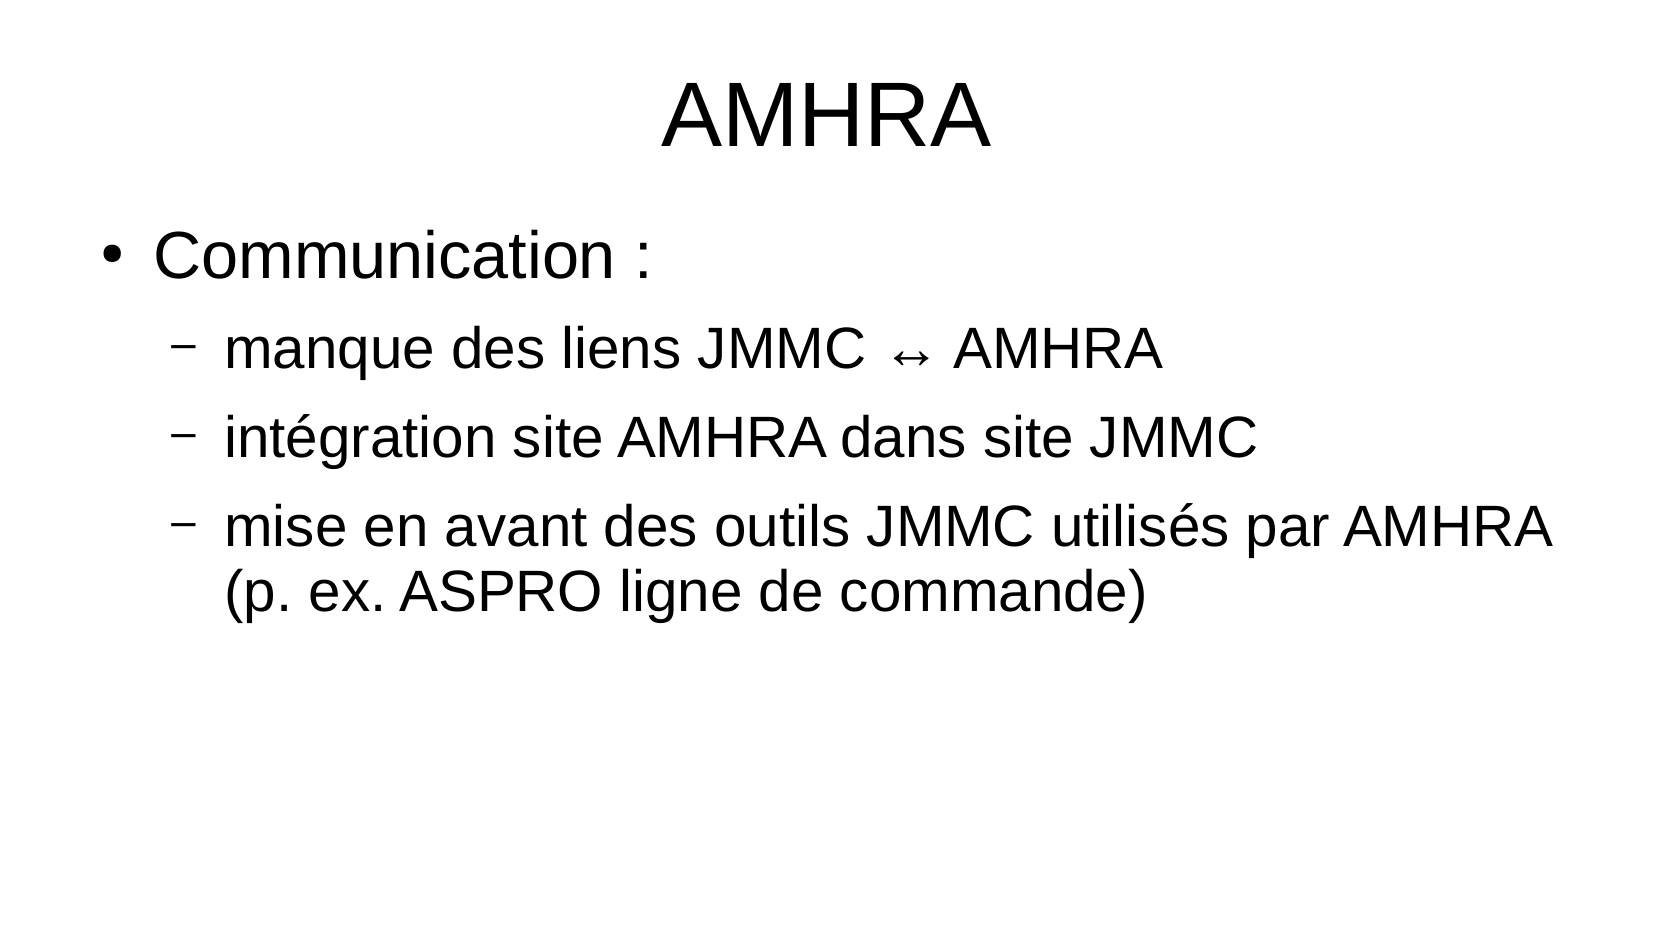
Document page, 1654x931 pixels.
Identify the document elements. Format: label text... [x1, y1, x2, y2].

title AMHRA [82, 37, 1571, 193]
list Communication : manque des liens JMMC ↔ AMHRA intégration site AMHRA dans site JMMC mise en avant des outils JMMC utilisés par AMHRA (p. ex. ASPRO ligne de commande) [82, 217, 1571, 758]
